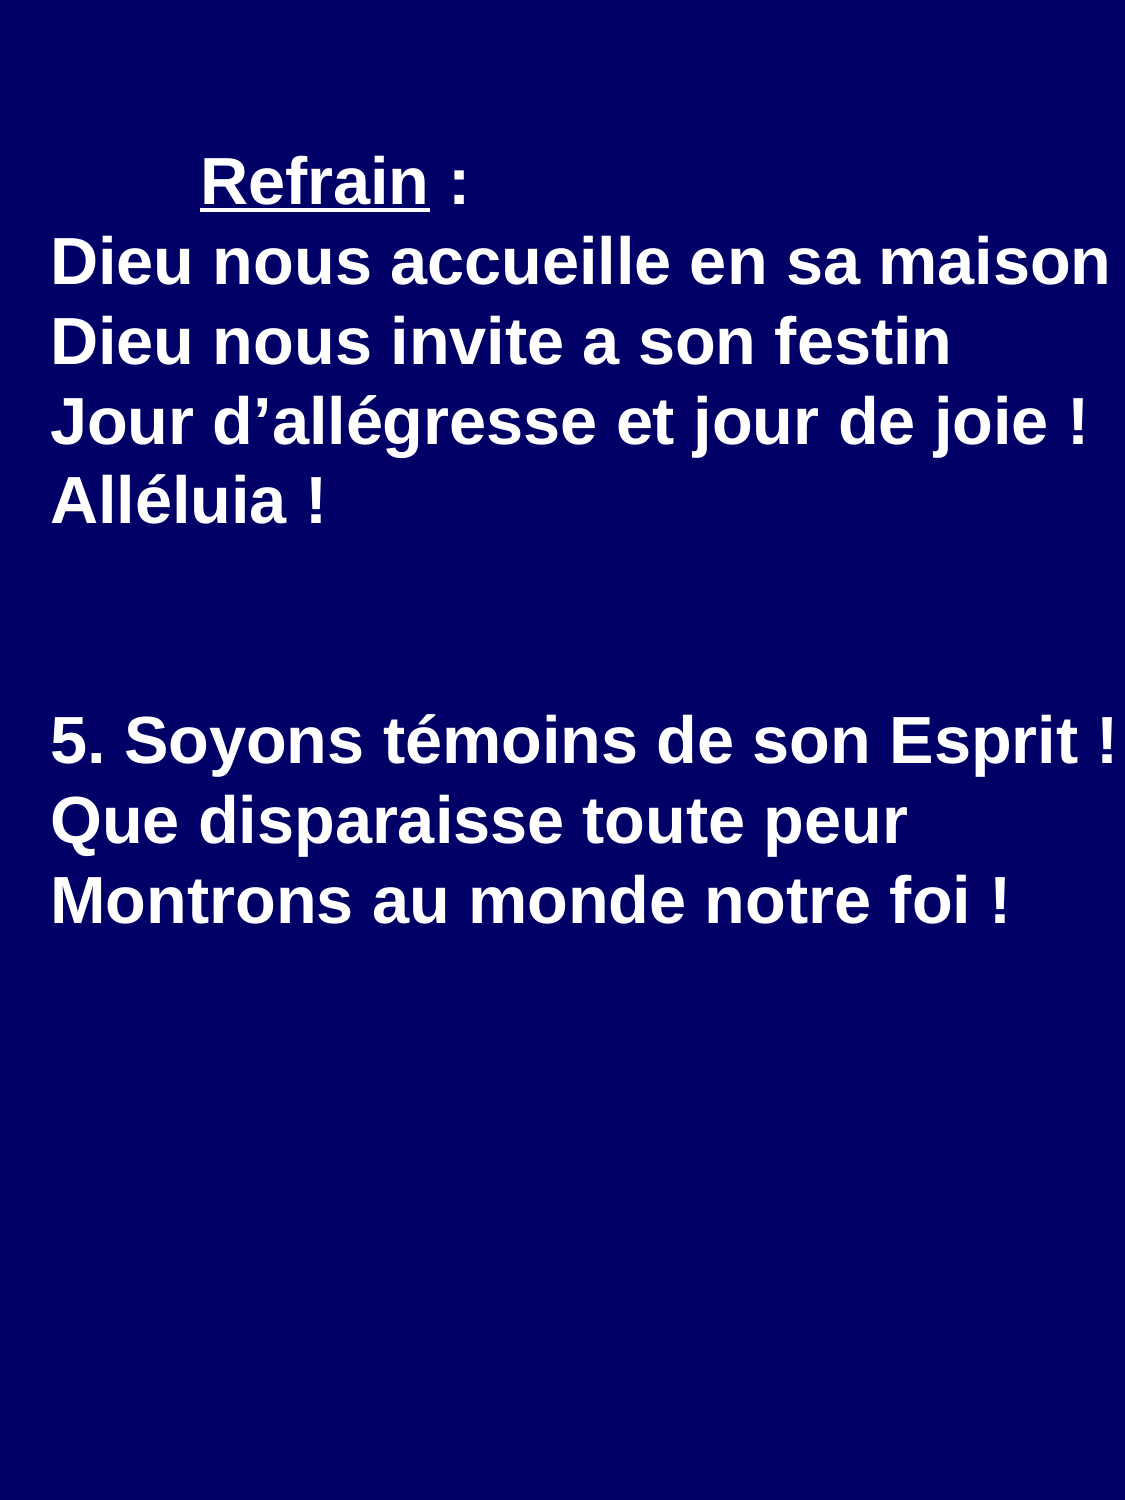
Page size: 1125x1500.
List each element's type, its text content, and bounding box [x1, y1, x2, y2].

text_box Refrain : Dieu nous accueille en sa maison Dieu nous invite a son festin Jour d’allégresse et jour de joie ! Alléluia ! 5. Soyons témoins de son Esprit ! Que disparaisse toute peur Montrons au monde notre foi ! [35, 129, 1125, 945]
